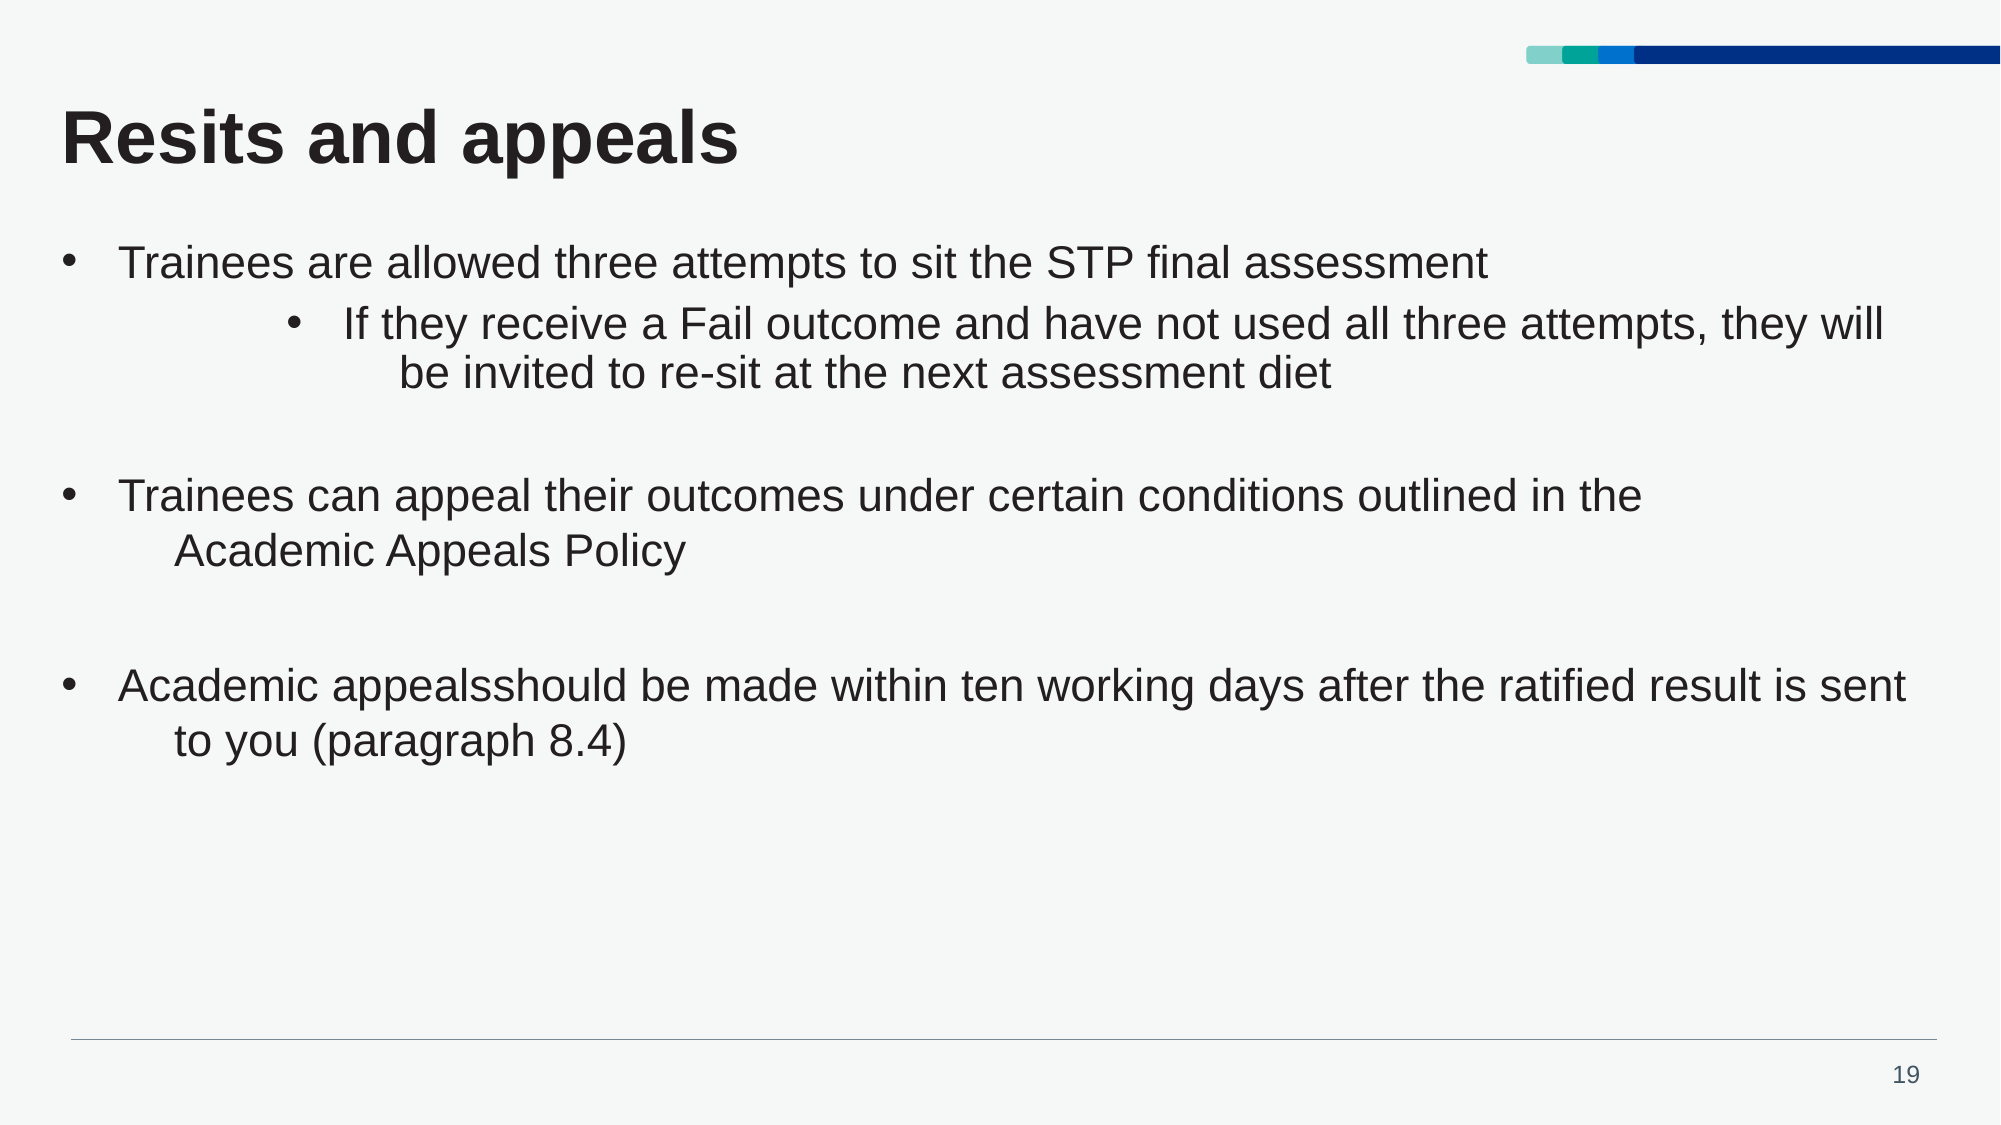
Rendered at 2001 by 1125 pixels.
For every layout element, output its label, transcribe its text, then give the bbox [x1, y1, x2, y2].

list Trainees are allowed three attempts to sit the STP final assessment If they receive a Fail outcome and have not used all three attempts, they will be invited to re-sit at the next assessment diet Trainees can appeal their outcomes under certain conditions outlined in the Academic Appeals Policy Academic appeals should be made within ten working days after the ratified result is sent to you (paragraph 8.4) [61, 232, 1933, 1010]
title Resits and appeals [61, 68, 1933, 210]
